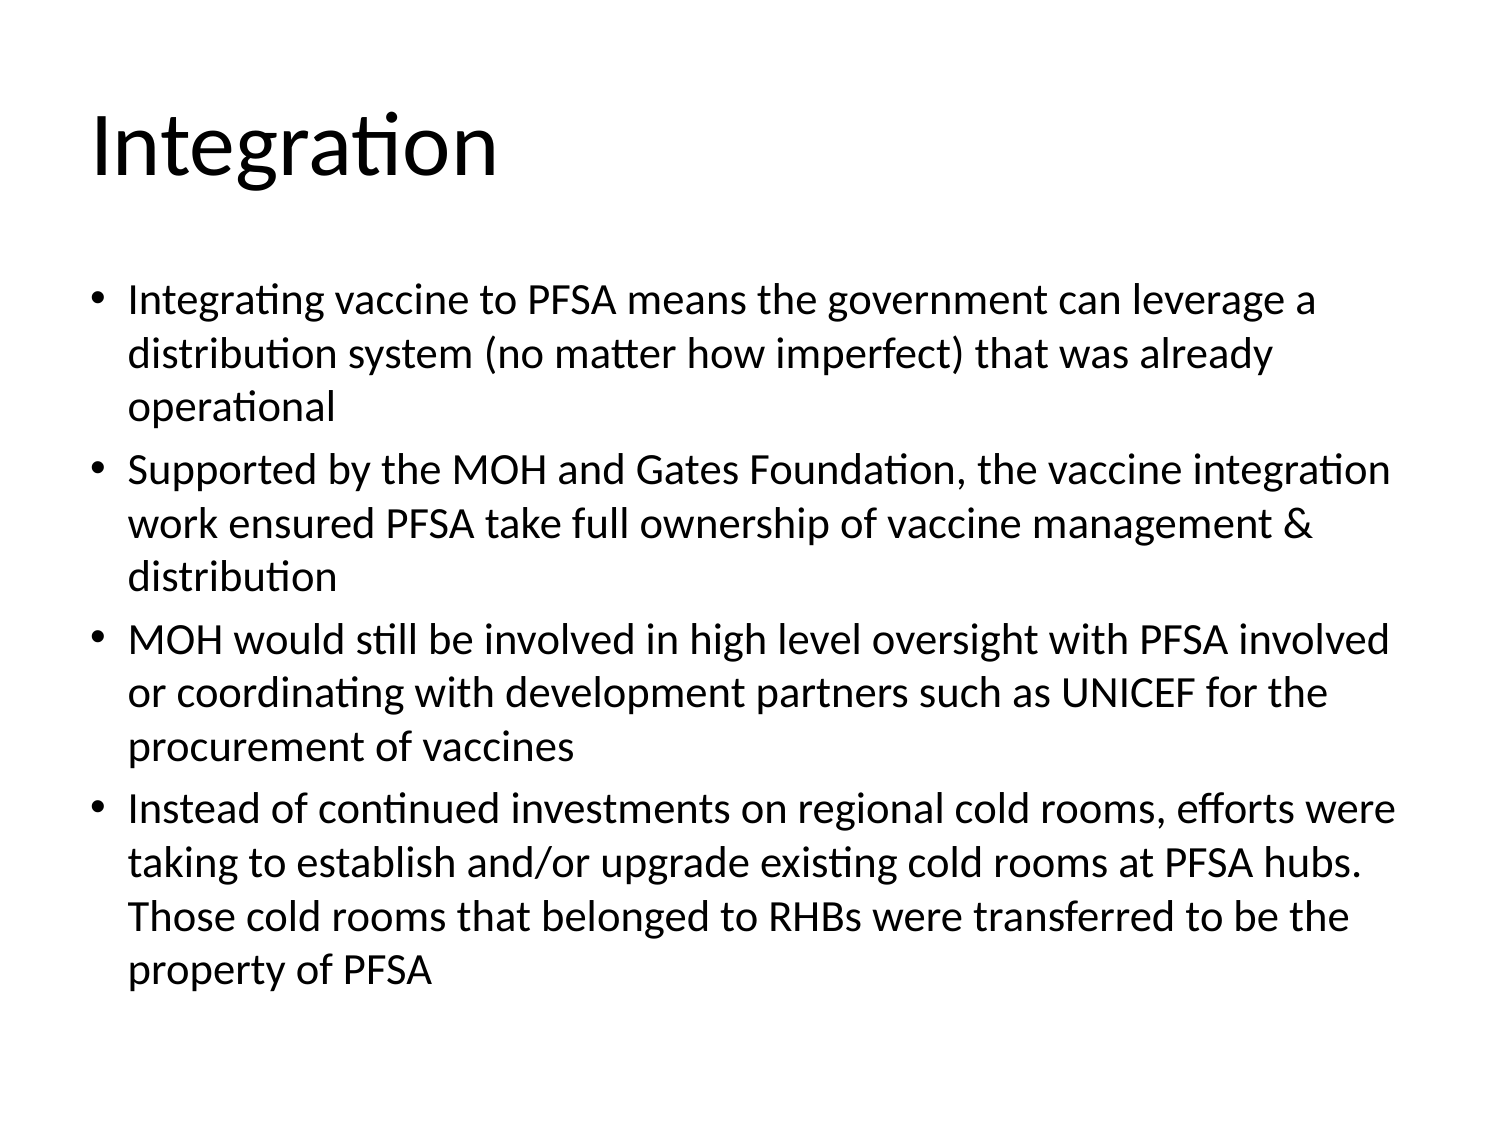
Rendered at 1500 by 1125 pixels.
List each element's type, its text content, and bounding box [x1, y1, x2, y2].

list Integrating vaccine to PFSA means the government can leverage a distribution system (no matter how imperfect) that was already operational Supported by the MOH and Gates Foundation, the vaccine integration work ensured PFSA take full ownership of vaccine management & distribution MOH would still be involved in high level oversight with PFSA involved or coordinating with development partners such as UNICEF for the procurement of vaccines Instead of continued investments on regional cold rooms, efforts were taking to establish and/or upgrade existing cold rooms at PFSA hubs. Those cold rooms that belonged to RHBs were transferred to be the property of PFSA [75, 262, 1425, 1005]
title Integration [75, 45, 1425, 233]
